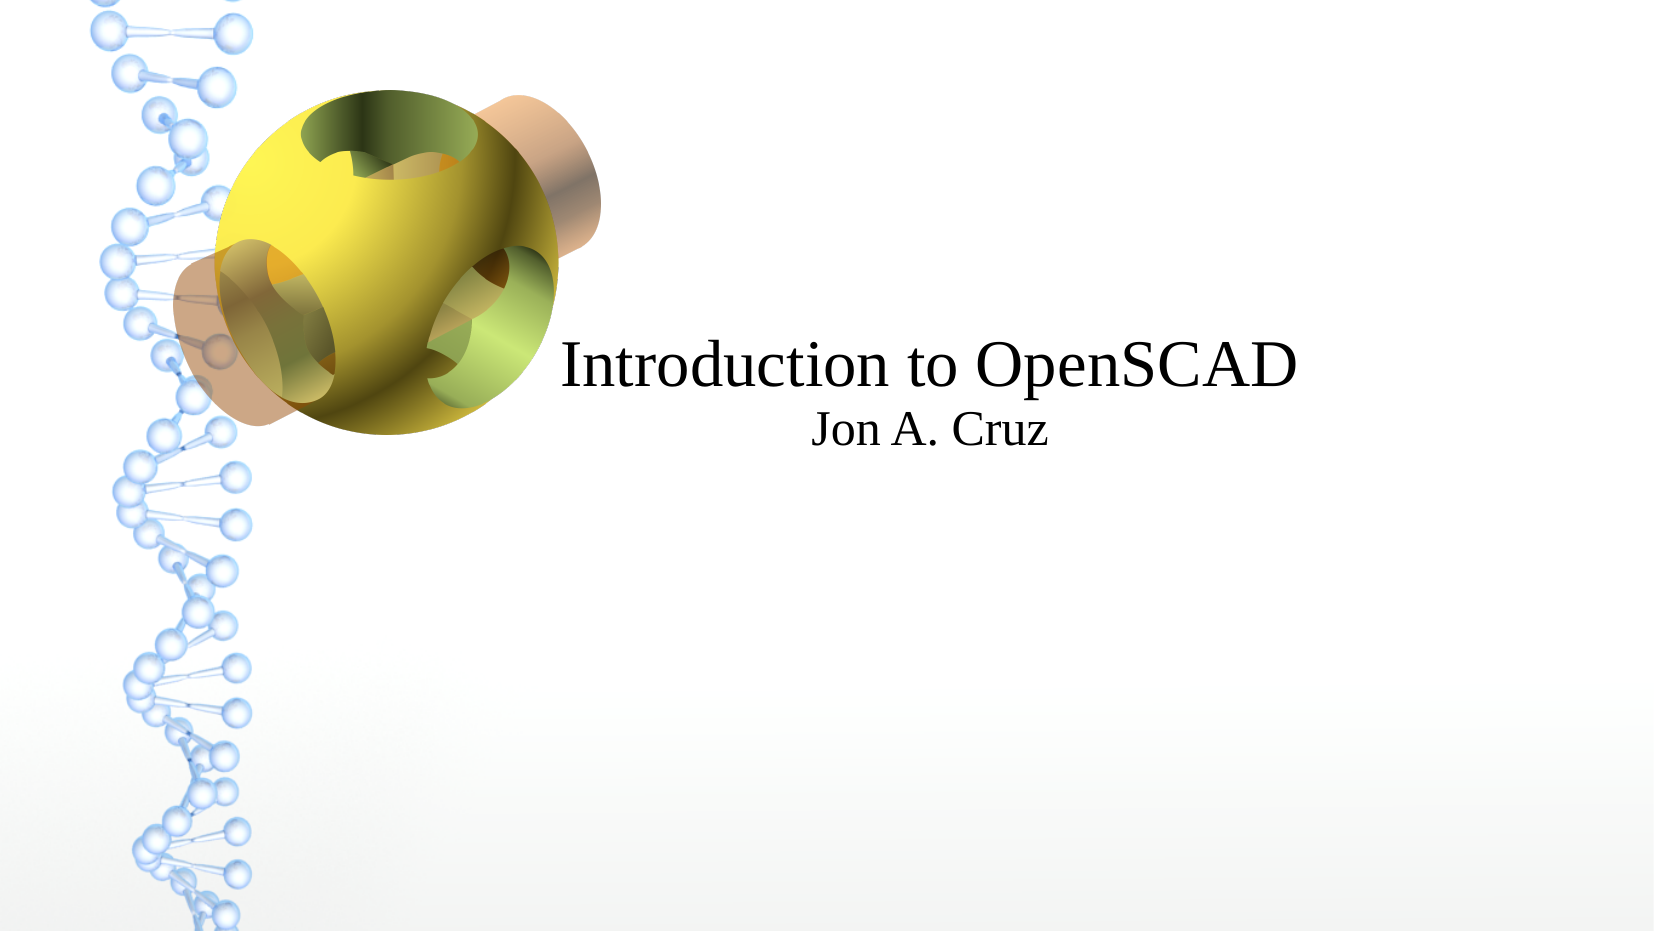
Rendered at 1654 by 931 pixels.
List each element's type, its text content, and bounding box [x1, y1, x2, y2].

picture [0, 0, 1654, 931]
subtitle Introduction to OpenSCAD Jon A. Cruz [265, 35, 1595, 748]
